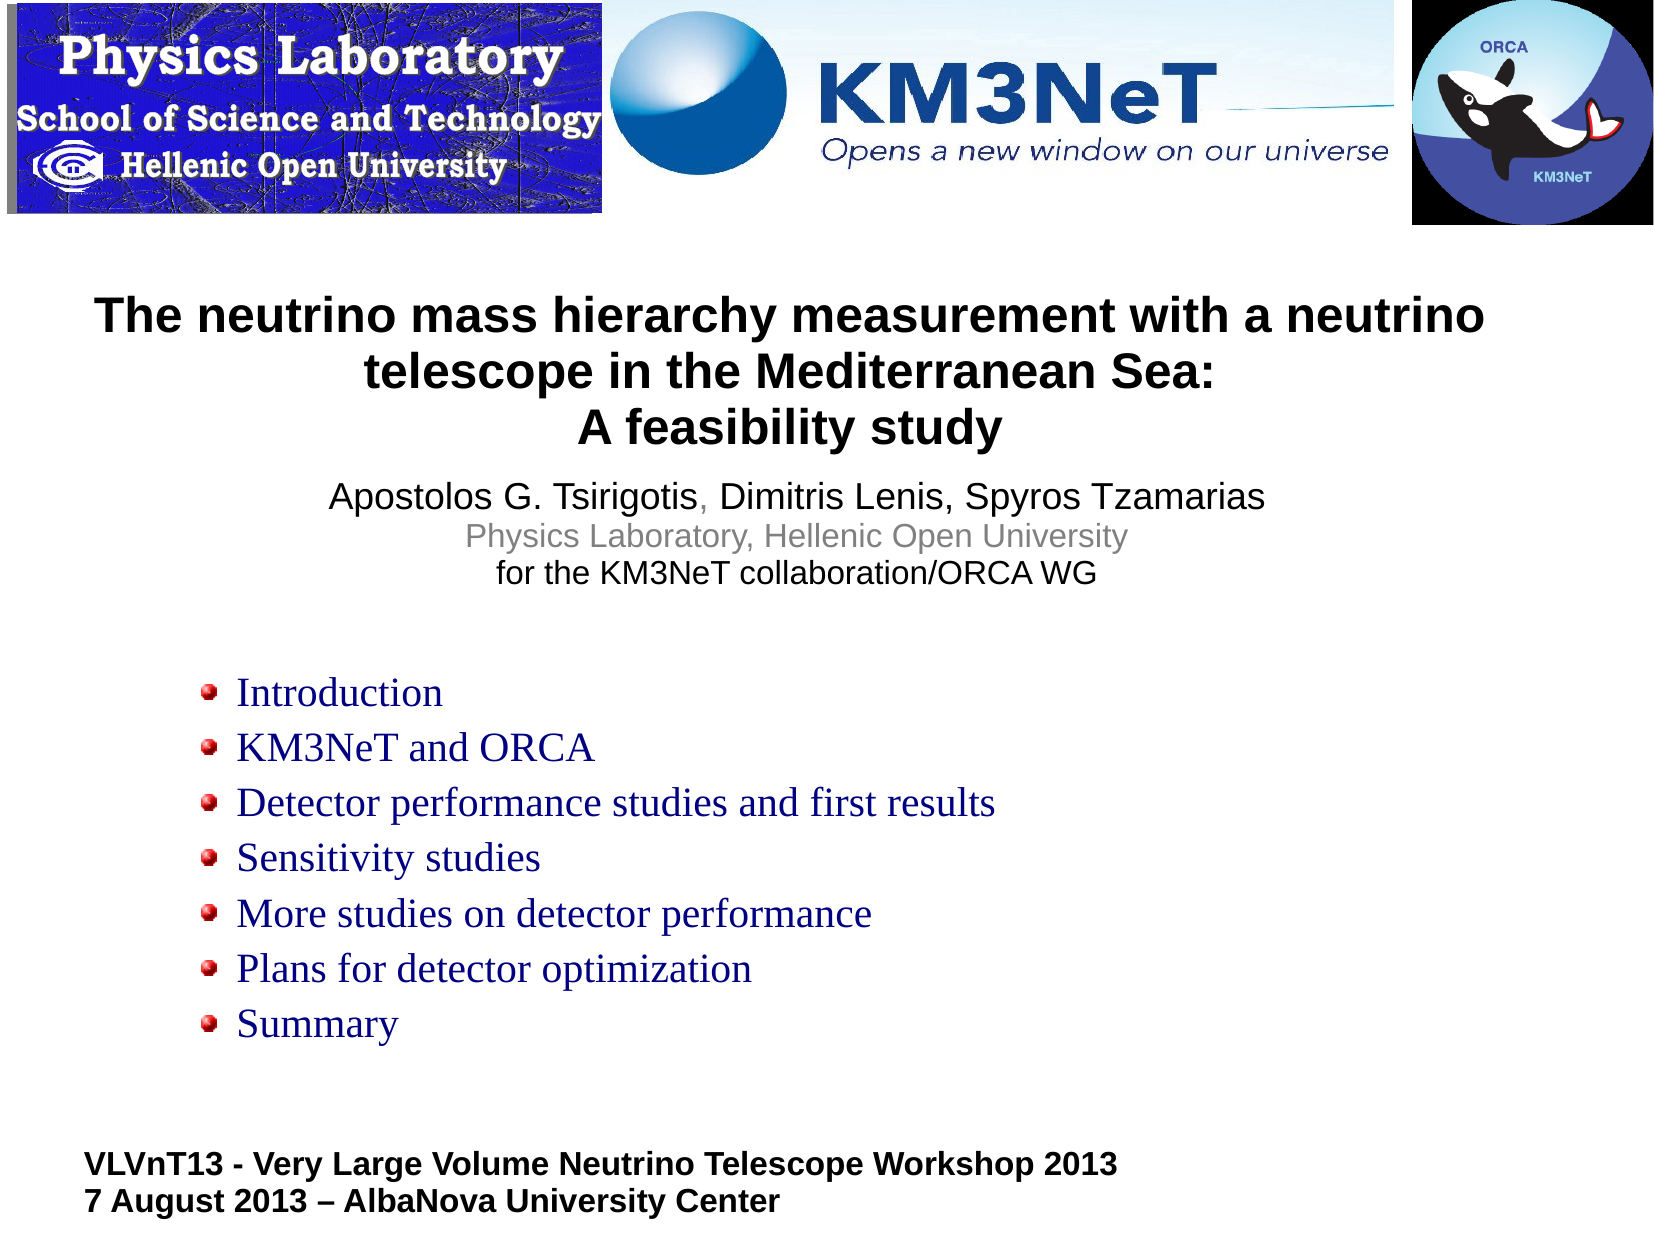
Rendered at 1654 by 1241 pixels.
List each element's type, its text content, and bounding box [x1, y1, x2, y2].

text_box Apostolos G. Tsirigotis, Dimitris Lenis, Spyros Tzamarias Physics Laboratory, Hellenic Open University for the KM3NeT collaboration/ORCA WG [157, 468, 1437, 599]
text_box VLVnT13 - Very Large Volume Neutrino Telescope Workshop 2013 7 August 2013 – AlbaNova University Center [69, 1138, 1570, 1228]
picture [1412, 0, 1654, 226]
text_box Introduction KM3NeT and ORCA Detector performance studies and first results Sensitivity studies More studies on detector performance Plans for detector optimization Summary [150, 661, 1501, 1054]
text_box The neutrino mass hierarchy measurement with a neutrino telescope in the Mediterranean Sea: A feasibility study [79, 280, 1583, 463]
picture [7, 0, 1394, 215]
